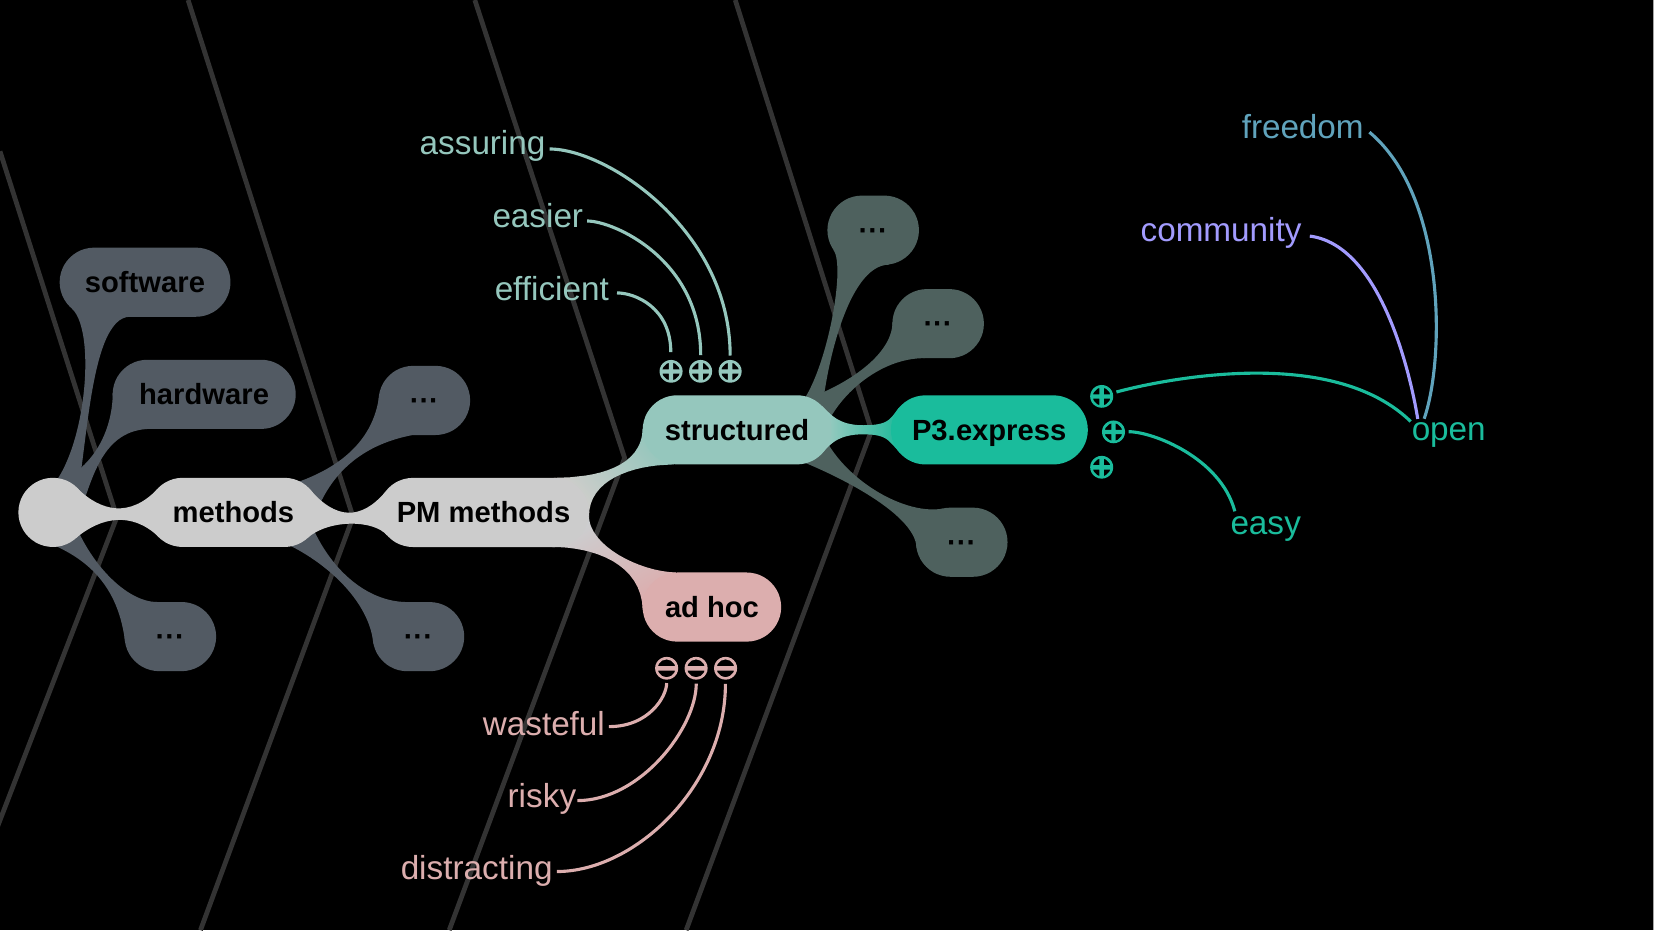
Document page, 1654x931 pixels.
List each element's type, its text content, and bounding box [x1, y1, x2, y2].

text_box wasteful [468, 697, 620, 750]
text_box easier [477, 190, 598, 243]
text_box easy [1215, 496, 1316, 549]
text_box ··· [827, 195, 919, 265]
text_box [655, 656, 679, 680]
text_box ··· [378, 365, 471, 436]
text_box assuring [404, 117, 561, 170]
text_box software [59, 247, 231, 317]
text_box [18, 311, 158, 635]
text_box ··· [372, 602, 465, 672]
text_box [1101, 420, 1126, 444]
text_box [557, 435, 672, 512]
text_box [292, 402, 413, 635]
text_box ··· [124, 602, 217, 672]
text_box ··· [892, 289, 984, 359]
text_box [806, 252, 938, 544]
text_box [714, 656, 738, 680]
text_box structured [642, 395, 832, 465]
text_box freedom [1227, 101, 1379, 154]
text_box [659, 359, 683, 383]
text_box [689, 359, 713, 383]
text_box [1090, 384, 1114, 408]
text_box methods [148, 477, 309, 547]
text_box community [1125, 204, 1317, 257]
text_box P3.express [890, 395, 1088, 465]
text_box open [1397, 402, 1501, 455]
text_box [718, 359, 742, 383]
text_box [1090, 455, 1114, 479]
text_box ··· [916, 507, 1008, 577]
text_box PM methods [385, 477, 590, 548]
text_box distracting [386, 842, 568, 895]
text_box [684, 656, 708, 680]
text_box [555, 513, 671, 602]
text_box hardware [112, 359, 296, 429]
text_box ad hoc [642, 572, 782, 642]
text_box risky [492, 770, 591, 822]
text_box efficient [480, 263, 624, 316]
